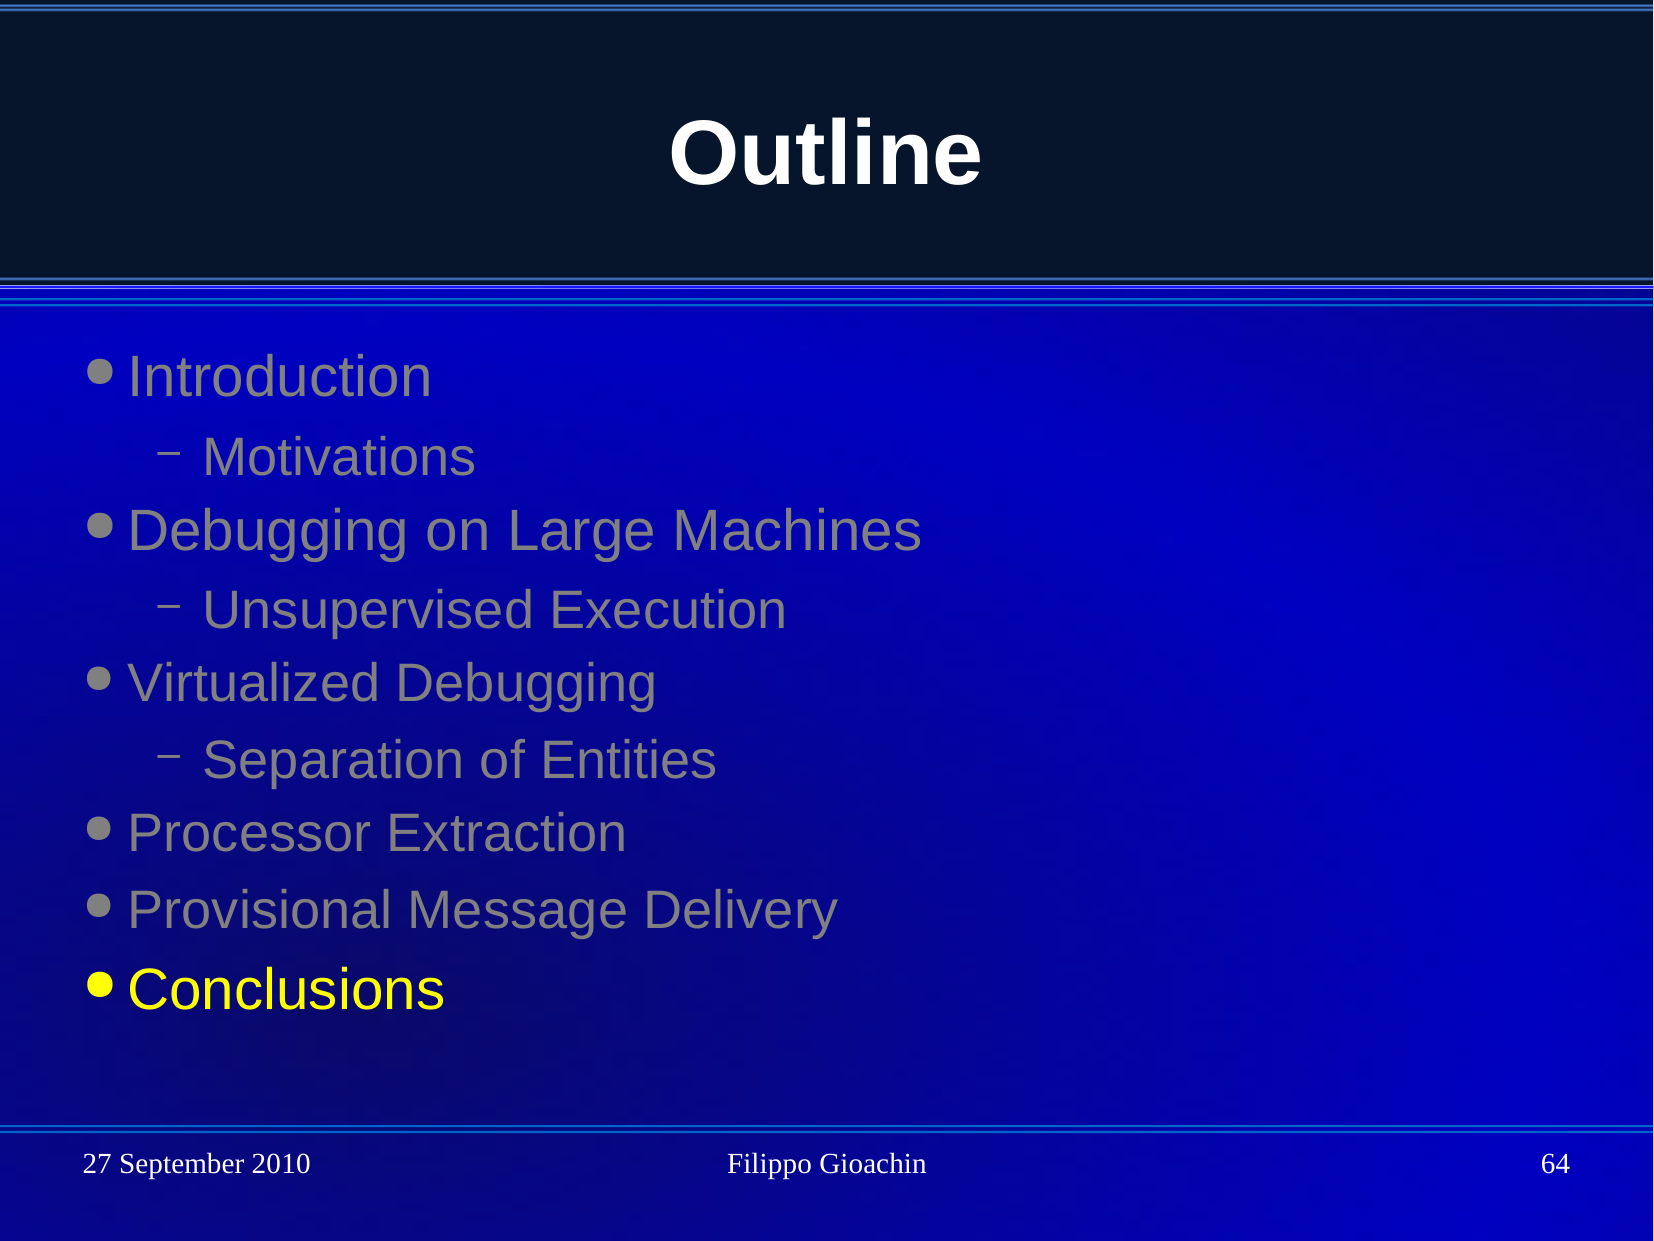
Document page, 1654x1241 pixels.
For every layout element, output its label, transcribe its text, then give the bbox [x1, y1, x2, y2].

picture [0, 1134, 1654, 1241]
picture [0, 307, 1654, 1125]
picture [210, 1161, 217, 1172]
picture [153, 1161, 159, 1172]
picture [0, 0, 1654, 285]
picture [270, 1160, 277, 1172]
picture [787, 1161, 793, 1172]
list Introduction Motivations Debugging on Large Machines Unsupervised Execution Virtualized Debugging Separation of Entities Processor Extraction Provisional Message Delivery Conclusions [82, 355, 1571, 1160]
picture [1544, 1163, 1551, 1172]
picture [300, 1160, 307, 1172]
title Outline [82, 49, 1571, 257]
picture [772, 1161, 778, 1172]
picture [801, 1160, 808, 1172]
picture [852, 1160, 859, 1172]
picture [0, 289, 1654, 298]
